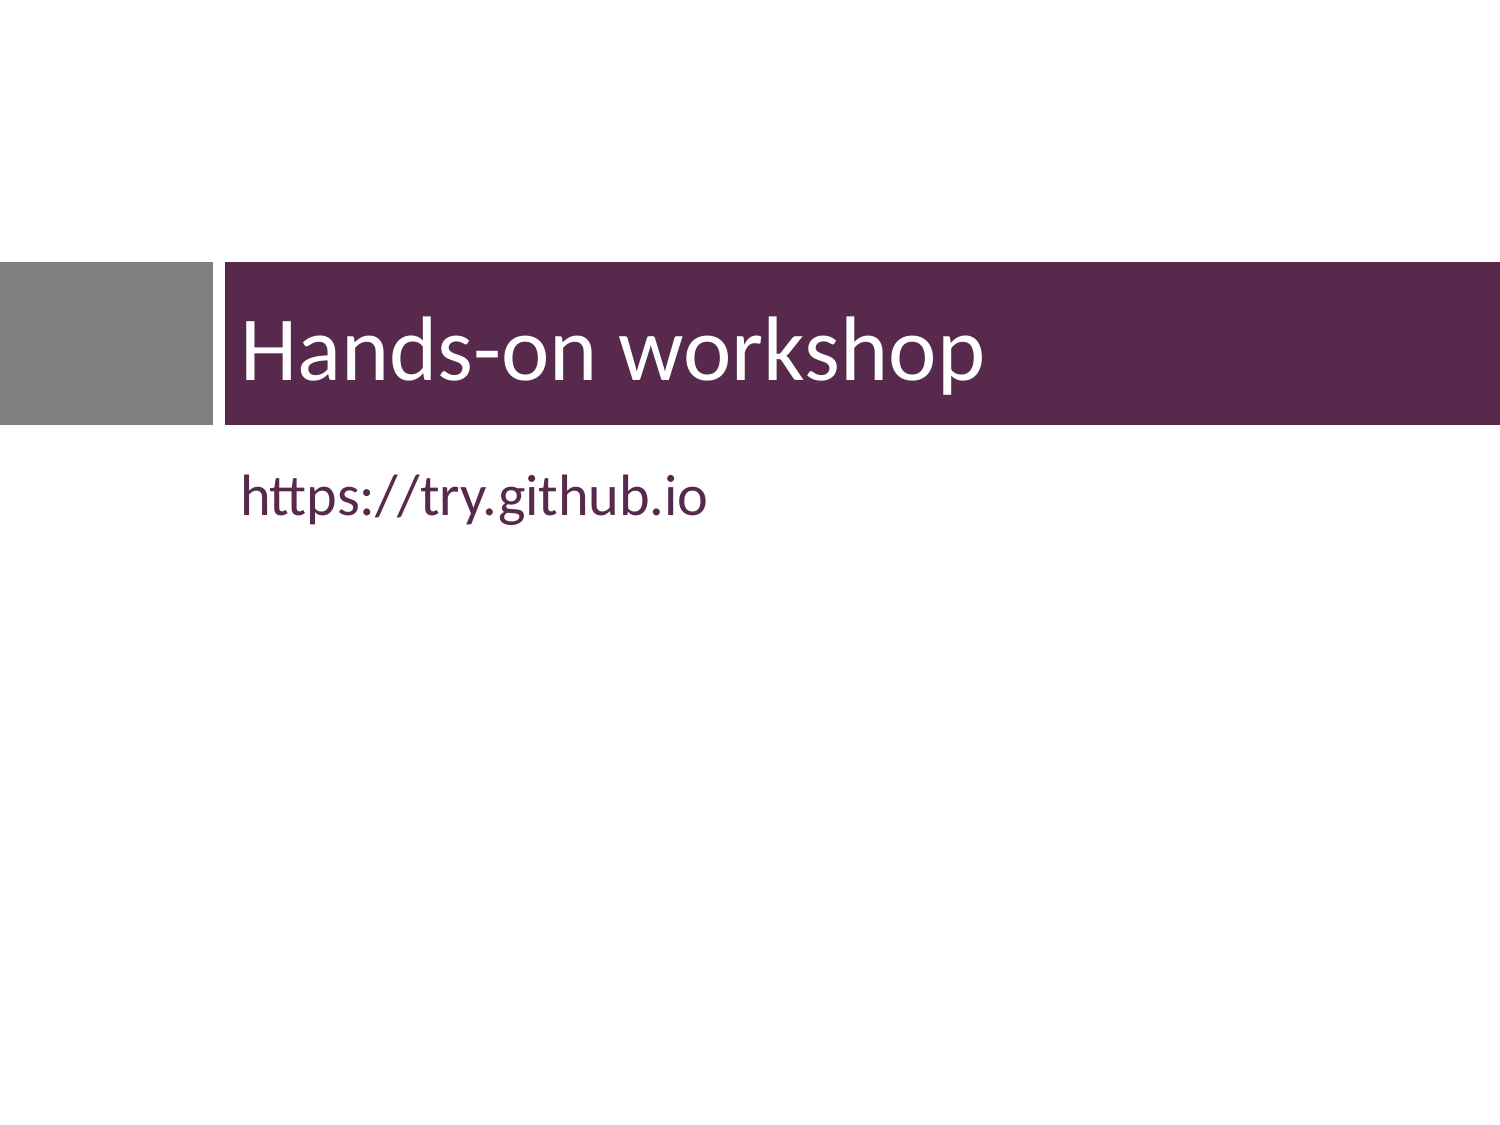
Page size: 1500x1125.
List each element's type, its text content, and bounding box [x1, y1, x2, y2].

title Hands-on workshop [225, 262, 1476, 426]
list https://try.github.io [225, 450, 1394, 725]
